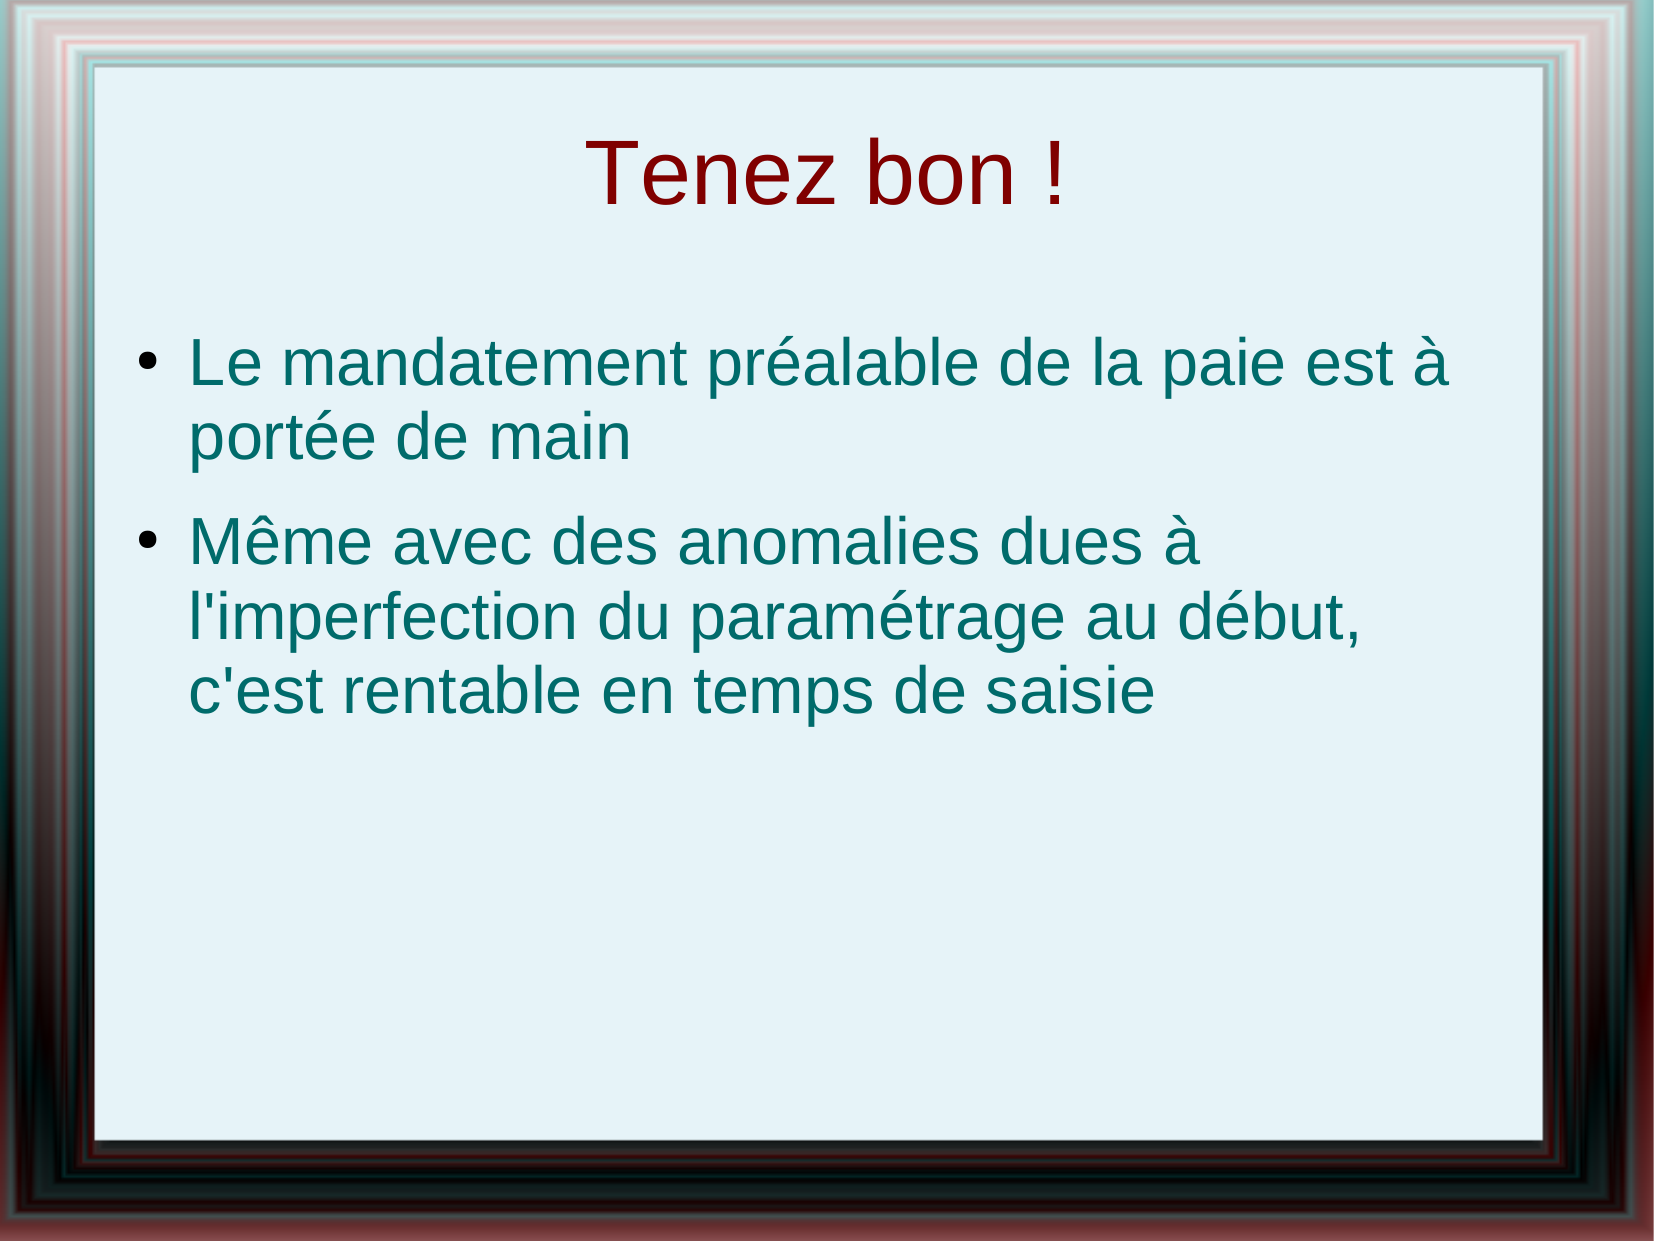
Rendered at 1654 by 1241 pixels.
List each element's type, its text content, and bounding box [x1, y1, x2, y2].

title Tenez bon ! [118, 88, 1536, 257]
list Le mandatement préalable de la paie est à portée de main Même avec des anomalies dues à l'imperfection du paramétrage au début, c'est rentable en temps de saisie [118, 324, 1506, 1241]
picture [0, 0, 1654, 1241]
